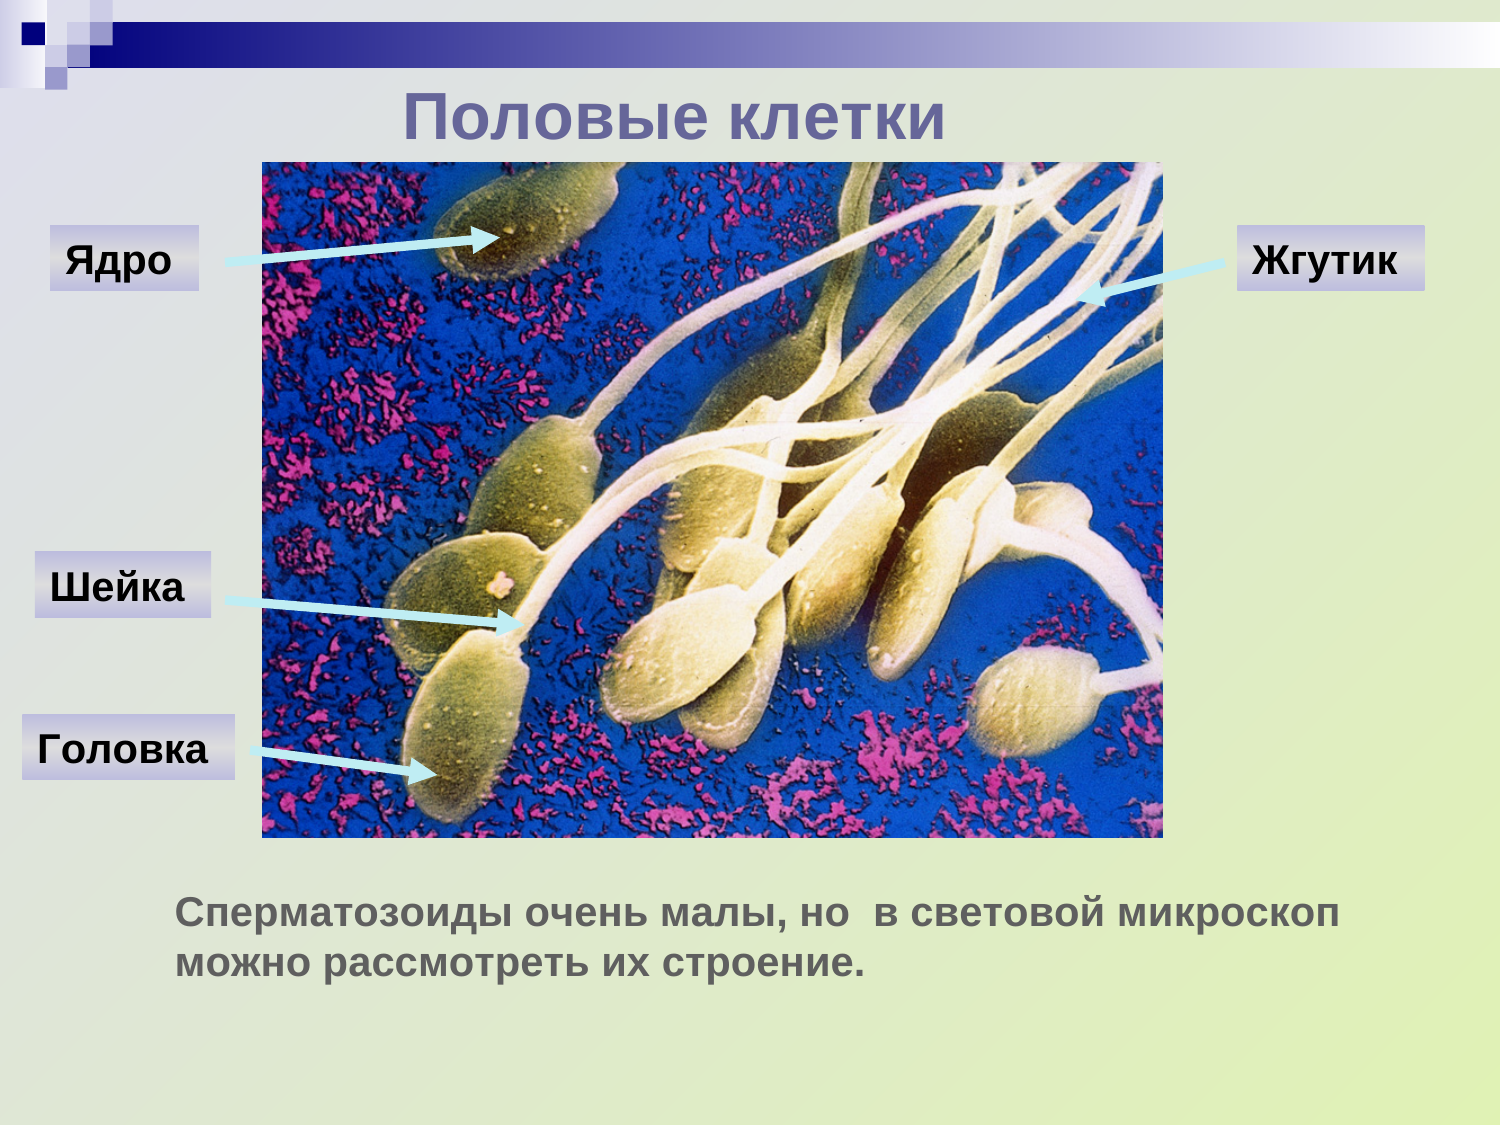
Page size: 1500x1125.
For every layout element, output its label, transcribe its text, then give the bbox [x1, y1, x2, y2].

text_box Жгутик [1237, 224, 1425, 291]
text_box Головка [22, 714, 235, 780]
text_box Сперматозоиды очень малы, но в световой микроскоп можно рассмотреть их строение. [159, 876, 1401, 993]
text_box Ядро [50, 224, 199, 291]
text_box Половые клетки [387, 75, 1051, 150]
text_box Шейка [34, 551, 212, 618]
picture [262, 162, 1163, 838]
